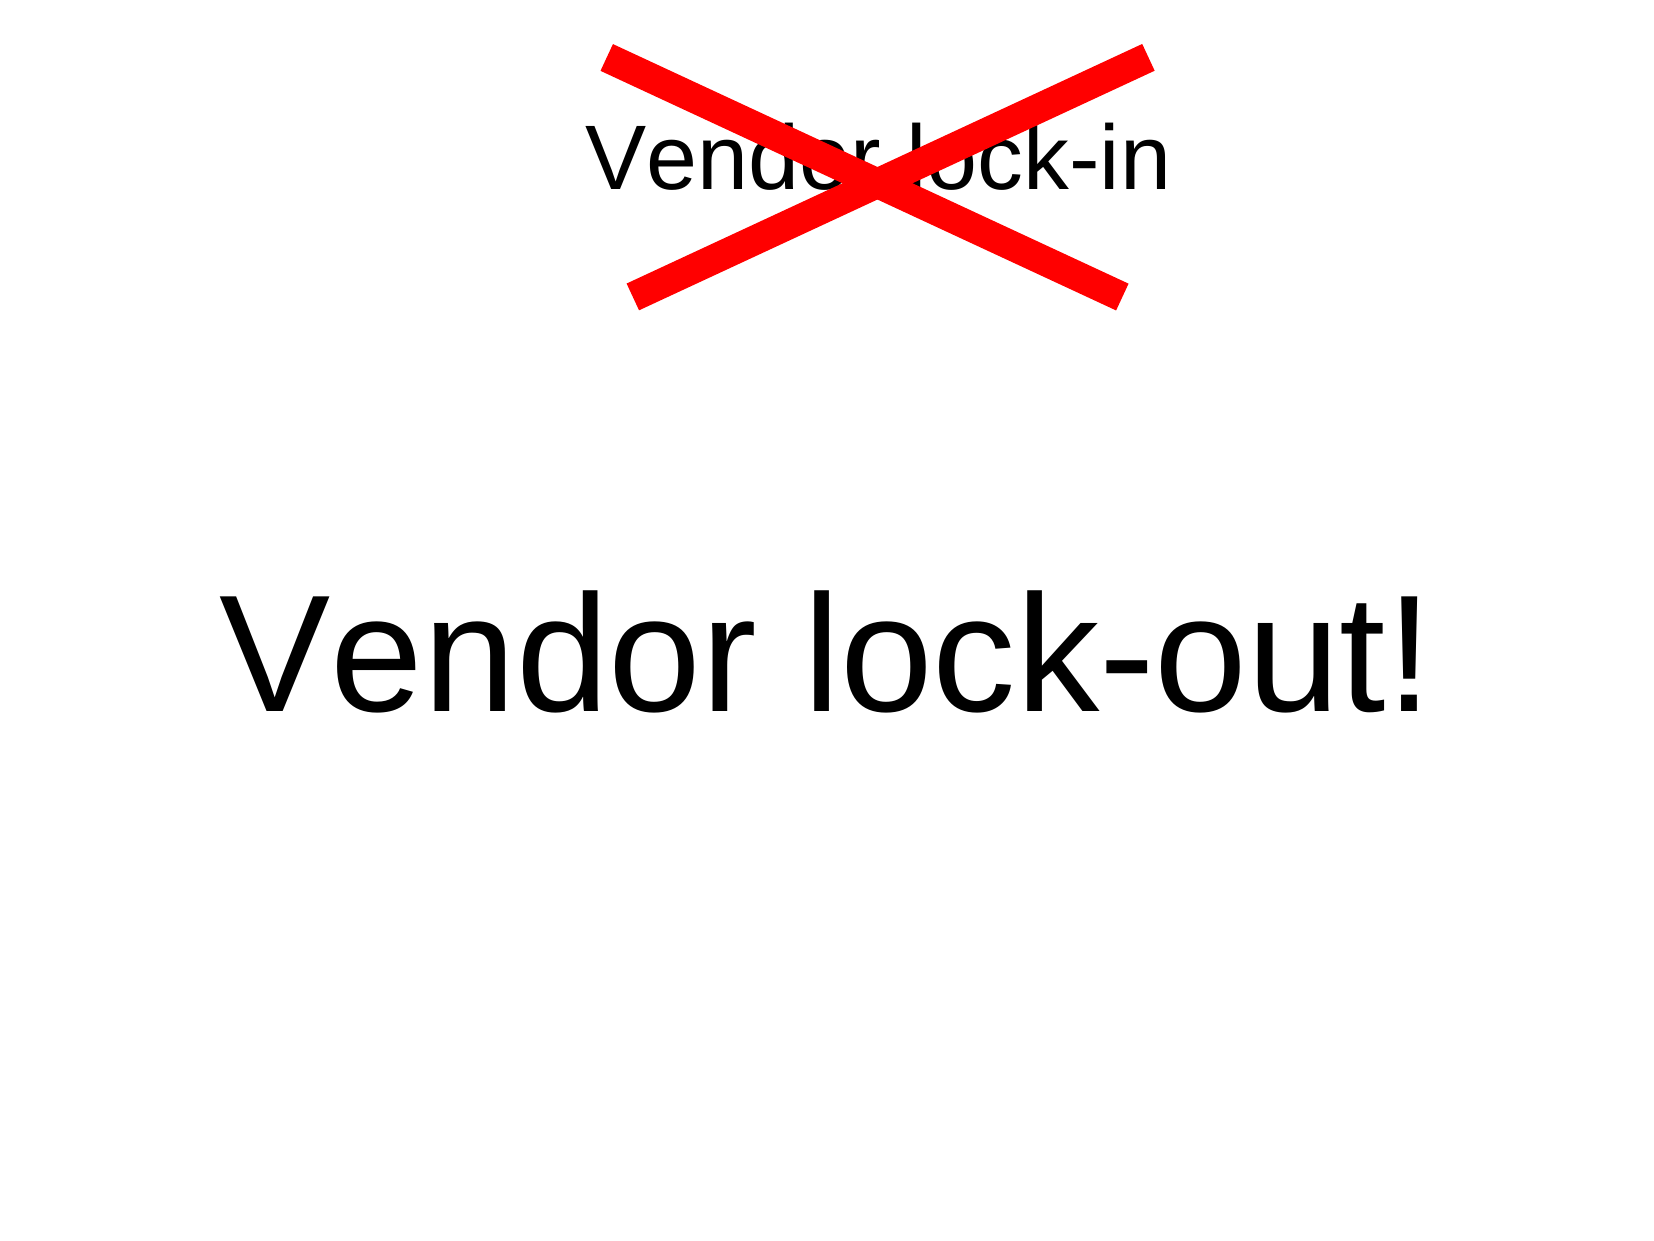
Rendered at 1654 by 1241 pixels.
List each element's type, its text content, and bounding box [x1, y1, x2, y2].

title Vendor lock-in [134, 54, 1623, 262]
subtitle Vendor lock-out! [82, 550, 1571, 758]
